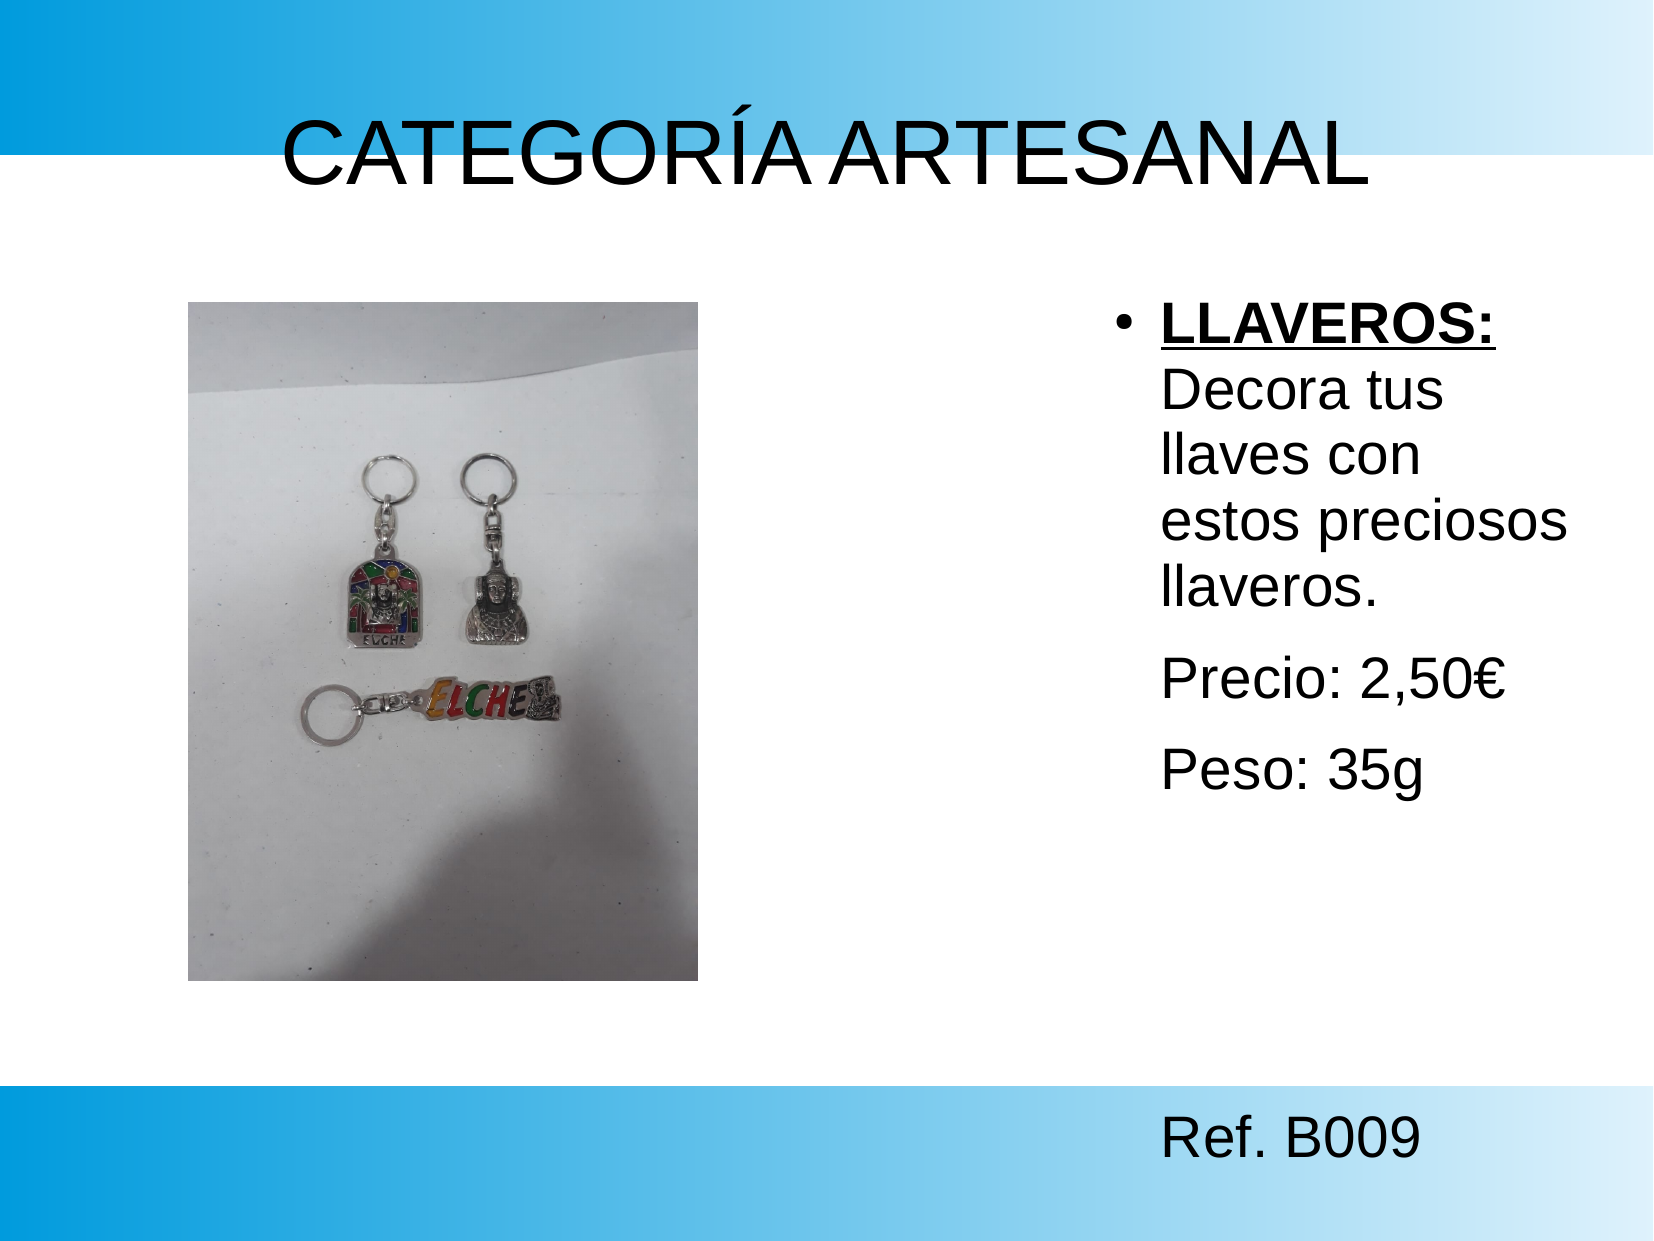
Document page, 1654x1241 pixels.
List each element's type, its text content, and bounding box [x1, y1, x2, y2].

title CATEGORÍA ARTESANAL [82, 49, 1571, 257]
picture [188, 302, 698, 981]
list LLAVEROS: Decora tus llaves con estos preciosos llaveros. Precio: 2,50€ Peso: 35g Ref. B009 [1098, 290, 1571, 1205]
